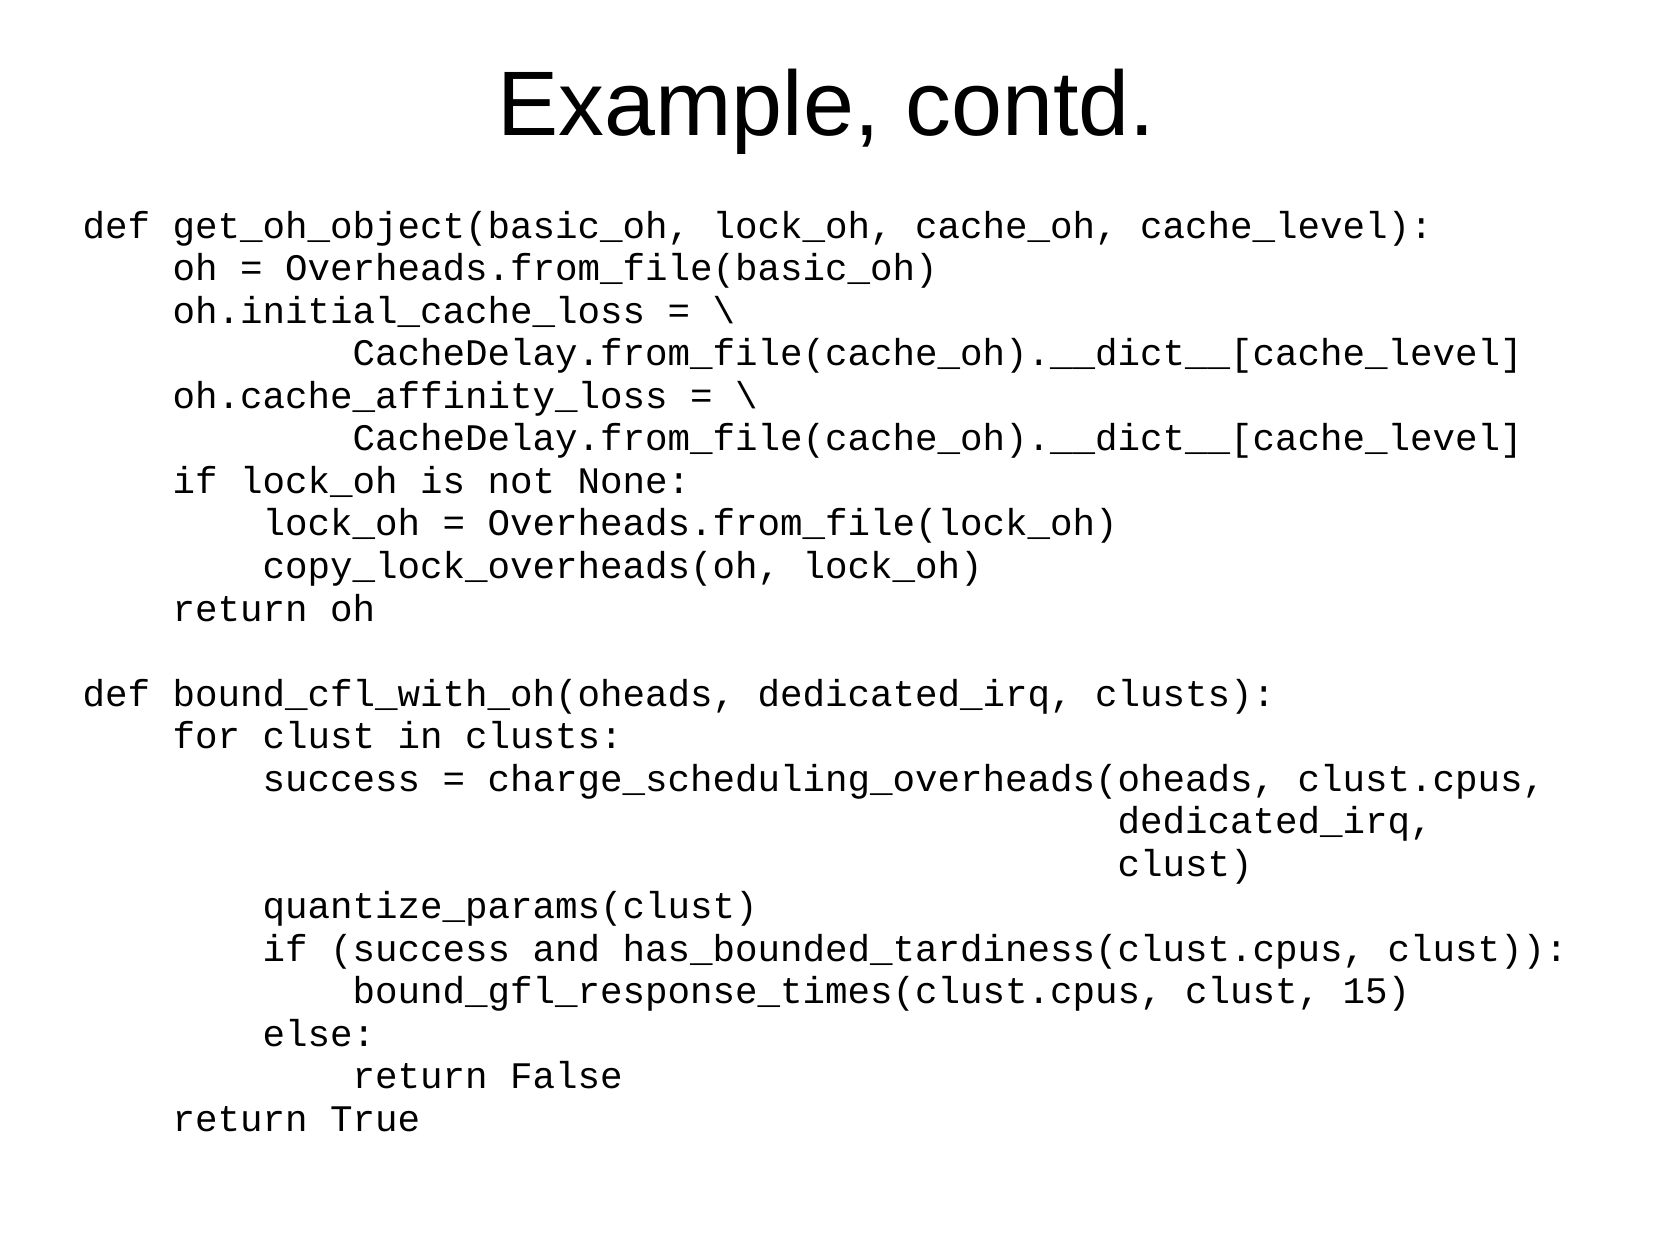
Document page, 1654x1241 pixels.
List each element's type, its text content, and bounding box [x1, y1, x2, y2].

list def get_oh_object(basic_oh, lock_oh, cache_oh, cache_level): oh = Overheads.from_file(basic_oh) oh.initial_cache_loss = \ CacheDelay.from_file(cache_oh).__dict__[cache_level] oh.cache_affinity_loss = \ CacheDelay.from_file(cache_oh).__dict__[cache_level] if lock_oh is not None: lock_oh = Overheads.from_file(lock_oh) copy_lock_overheads(oh, lock_oh) return oh def bound_cfl_with_oh(oheads, dedicated_irq, clusts): for clust in clusts: success = charge_scheduling_overheads(oheads, clust.cpus, dedicated_irq, clust) quantize_params(clust) if (success and has_bounded_tardiness(clust.cpus, clust)): bound_gfl_response_times(clust.cpus, clust, 15) else: return False return True [82, 207, 1571, 1216]
title Example, contd. [82, 0, 1571, 207]
